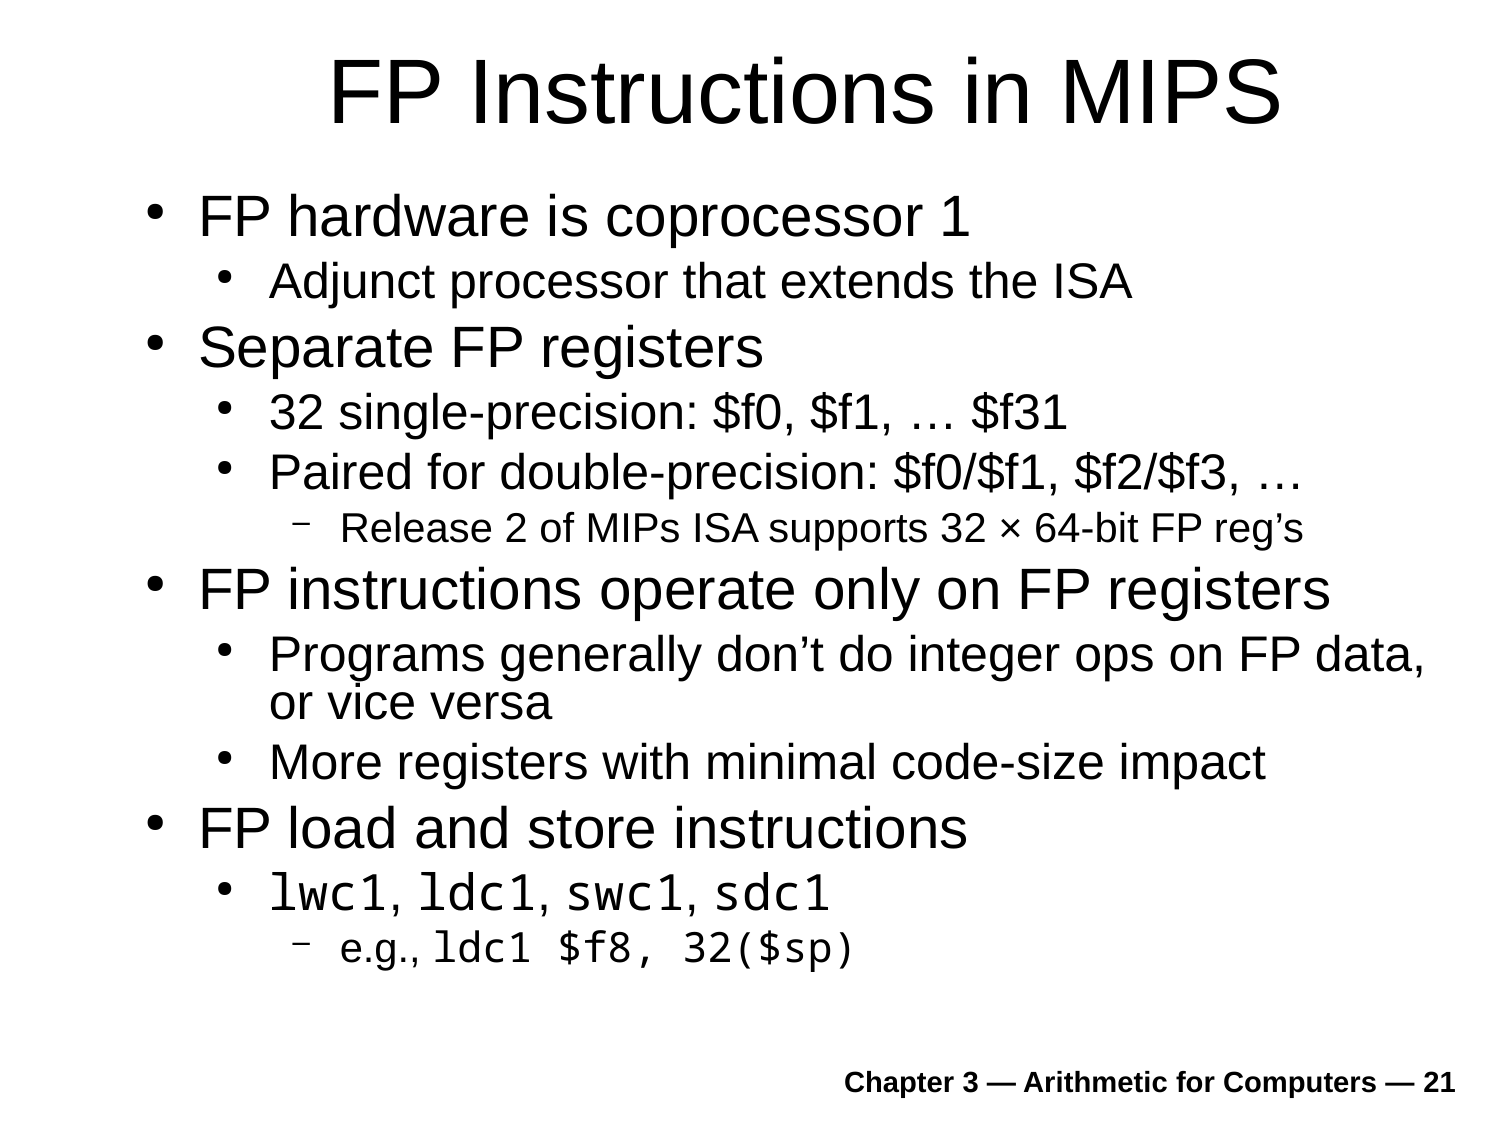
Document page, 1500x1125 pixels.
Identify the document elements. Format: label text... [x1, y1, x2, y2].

text_box Chapter 3 — Arithmetic for Computers — <number> [277, 1046, 1471, 1106]
list FP hardware is coprocessor 1 Adjunct processor that extends the ISA Separate FP registers 32 single-precision: $f0, $f1, … $f31 Paired for double-precision: $f0/$f1, $f2/$f3, … Release 2 of MIPs ISA supports 32 × 64-bit FP reg’s FP instructions operate only on FP registers Programs generally don’t do integer ops on FP data, or vice versa More registers with minimal code-size impact FP load and store instructions lwc1, ldc1, swc1, sdc1 e.g., ldc1 $f8, 32($sp) [112, 184, 1469, 1024]
title FP Instructions in MIPS [112, 23, 1468, 149]
